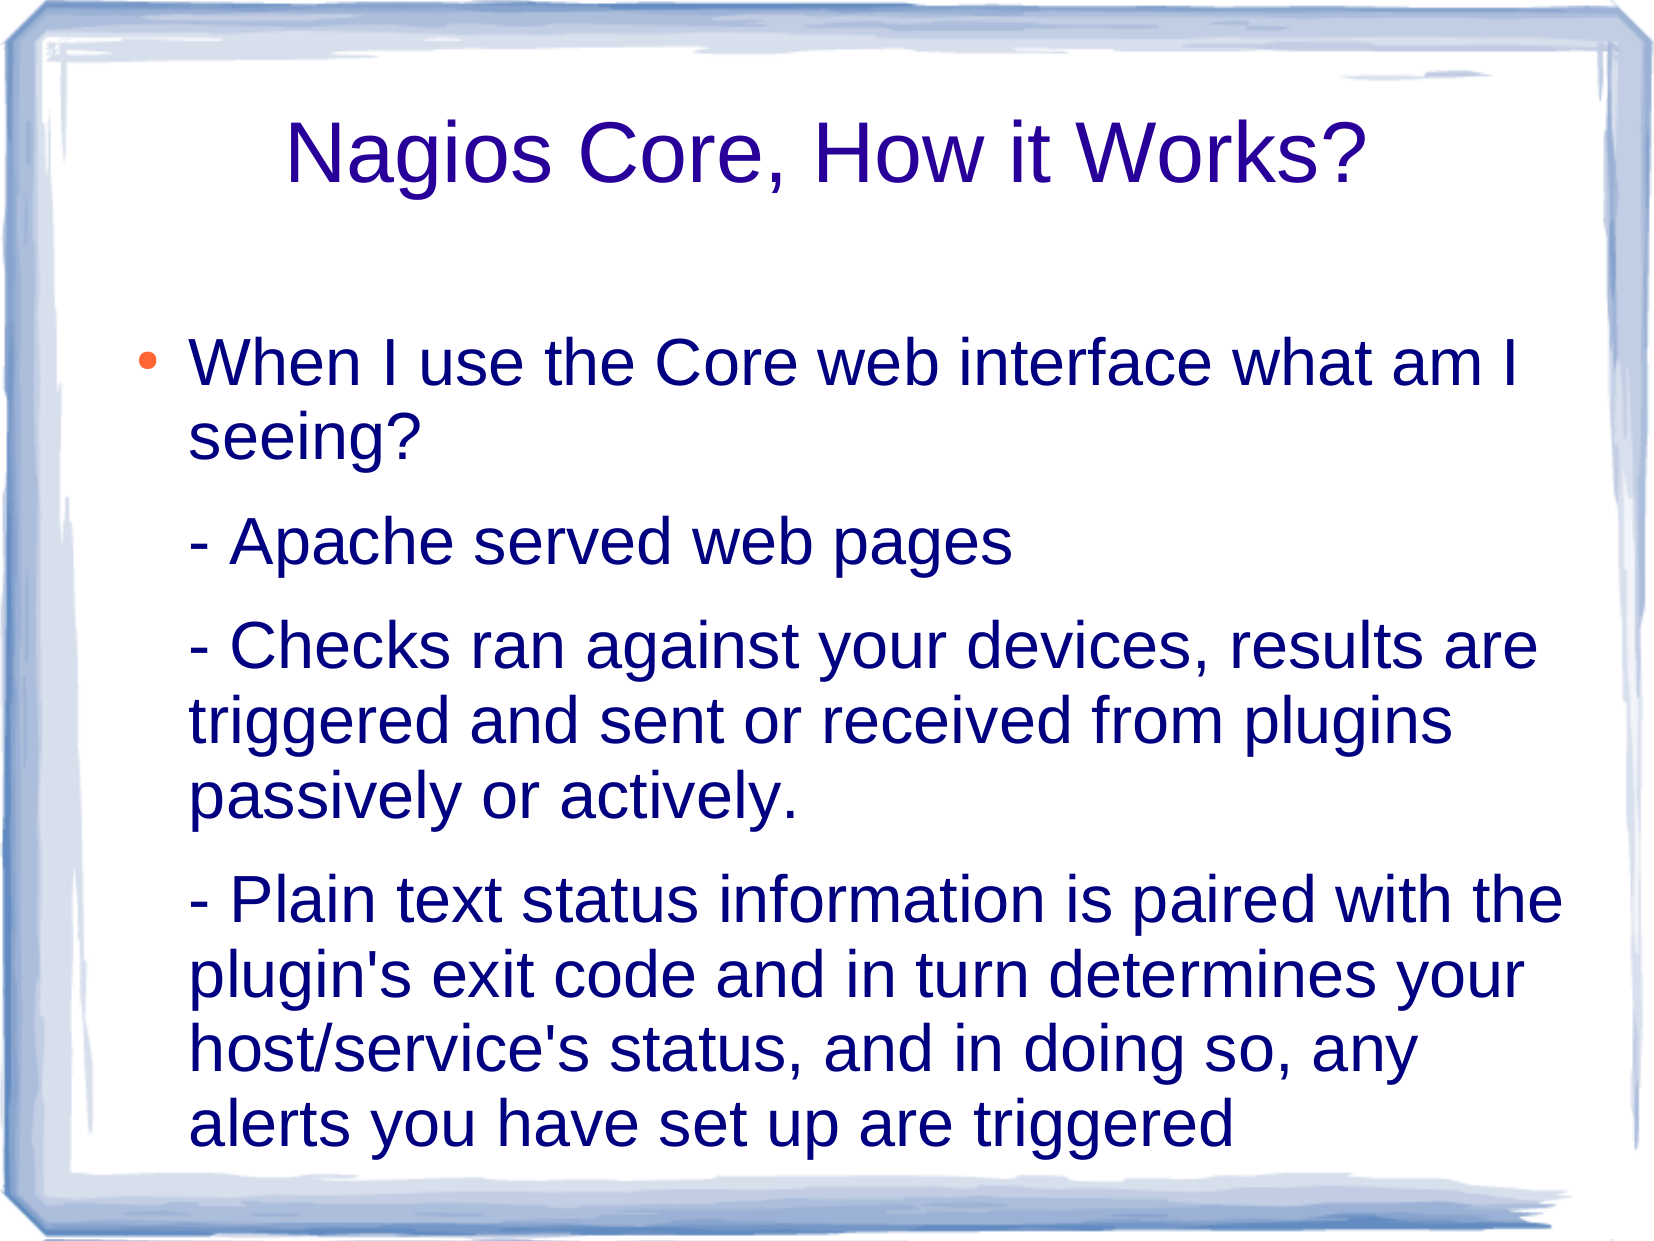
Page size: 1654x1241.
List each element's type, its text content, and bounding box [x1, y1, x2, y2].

title Nagios Core, How it Works? [82, 49, 1571, 257]
picture [0, 0, 1654, 1241]
list When I use the Core web interface what am I seeing? - Apache served web pages - Checks ran against your devices, results are triggered and sent or received from plugins passively or actively. - Plain text status information is paired with the plugin's exit code and in turn determines your host/service's status, and in doing so, any alerts you have set up are triggered [118, 324, 1571, 1162]
